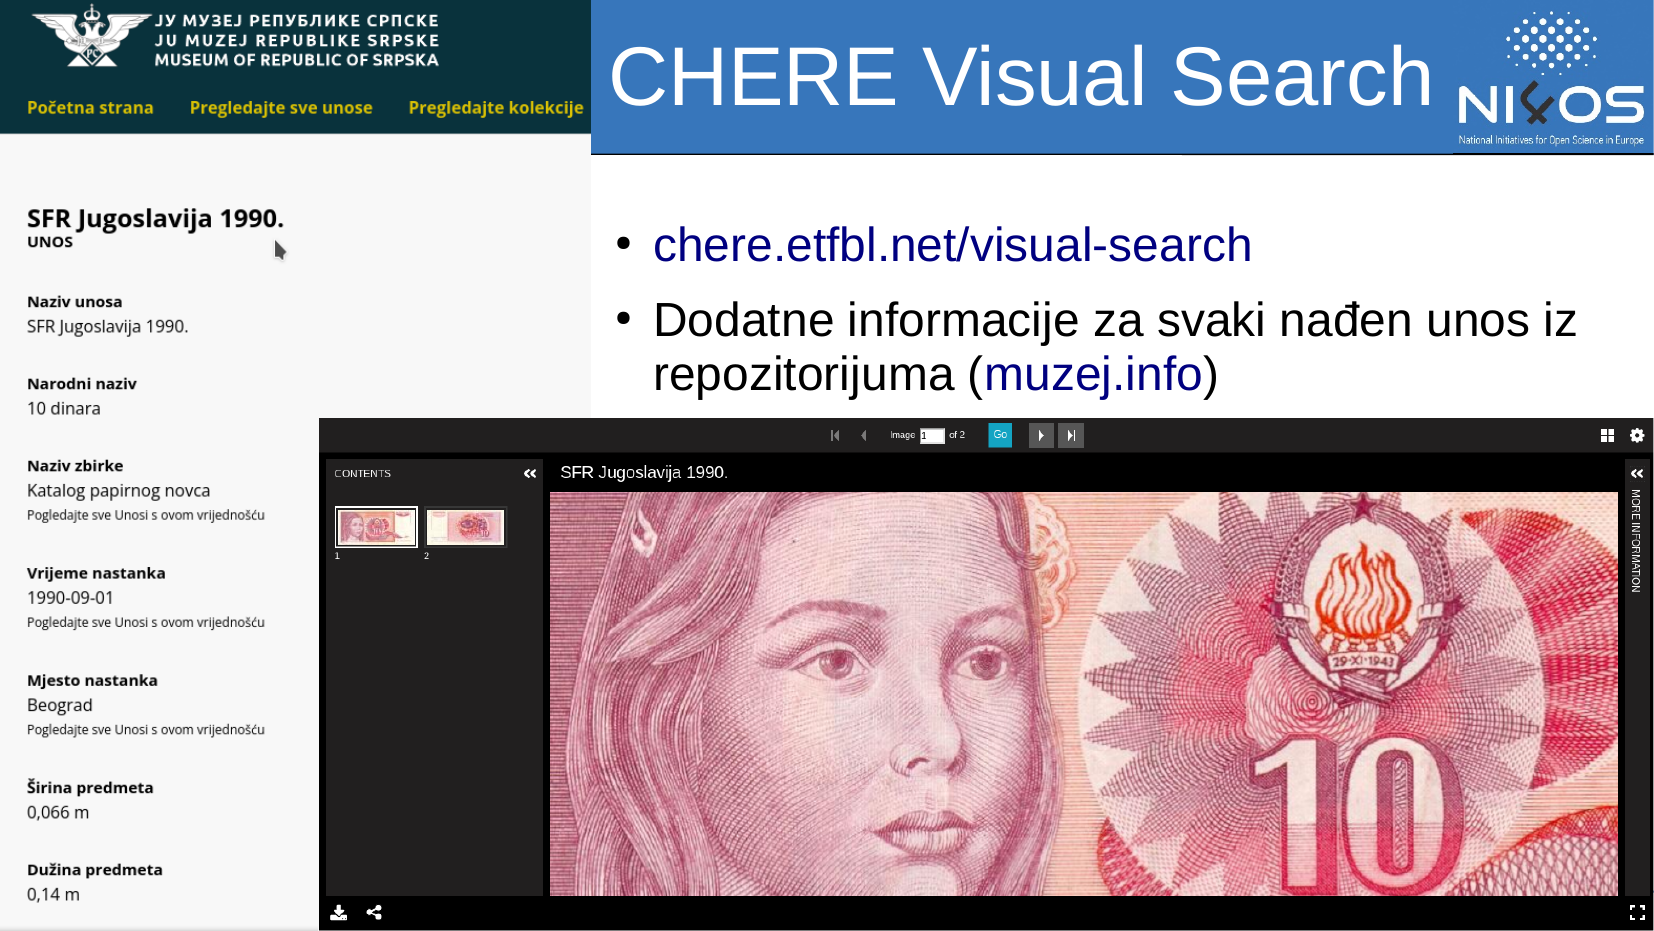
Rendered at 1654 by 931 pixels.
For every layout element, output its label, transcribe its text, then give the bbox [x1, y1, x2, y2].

list chere.etfbl.net/visual-search Dodatne informacije za svaki nađen unos iz repozitorijuma (muzej.info) [602, 217, 1595, 402]
title CHERE Visual Search [591, 0, 1453, 154]
picture [1453, 0, 1654, 153]
picture [0, 0, 1654, 931]
